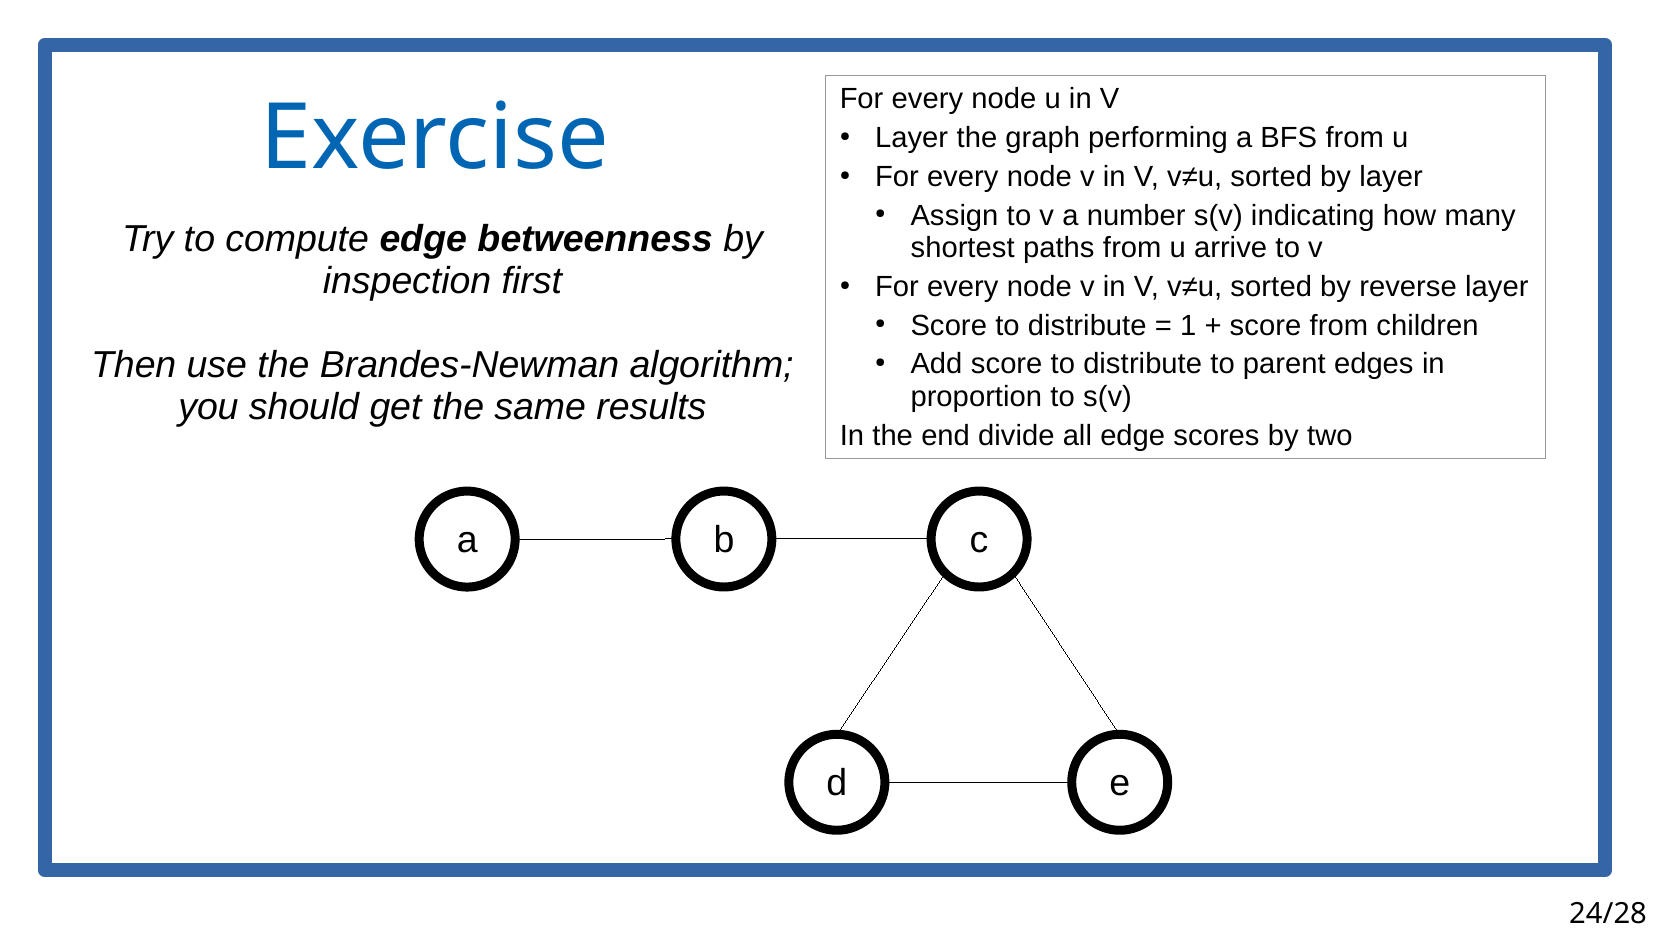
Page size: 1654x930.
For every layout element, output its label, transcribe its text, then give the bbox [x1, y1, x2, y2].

text_box b [675, 491, 772, 588]
text_box c [931, 491, 1028, 588]
text_box d [788, 734, 885, 831]
title Exercise [90, 62, 781, 204]
text_box a [419, 491, 516, 588]
text_box Try to compute edge betweenness by inspection first Then use the Brandes-Newman algorithm; you should get the same results [75, 209, 811, 435]
text_box For every node u in V Layer the graph performing a BFS from u For every node v in V, v≠u, sorted by layer Assign to v a number s(v) indicating how many shortest paths from u arrive to v For every node v in V, v≠u, sorted by reverse layer Score to distribute = 1 + score from children Add score to distribute to parent edges in proportion to s(v) In the end divide all edge scores by two [825, 75, 1546, 459]
text_box e [1071, 734, 1168, 831]
